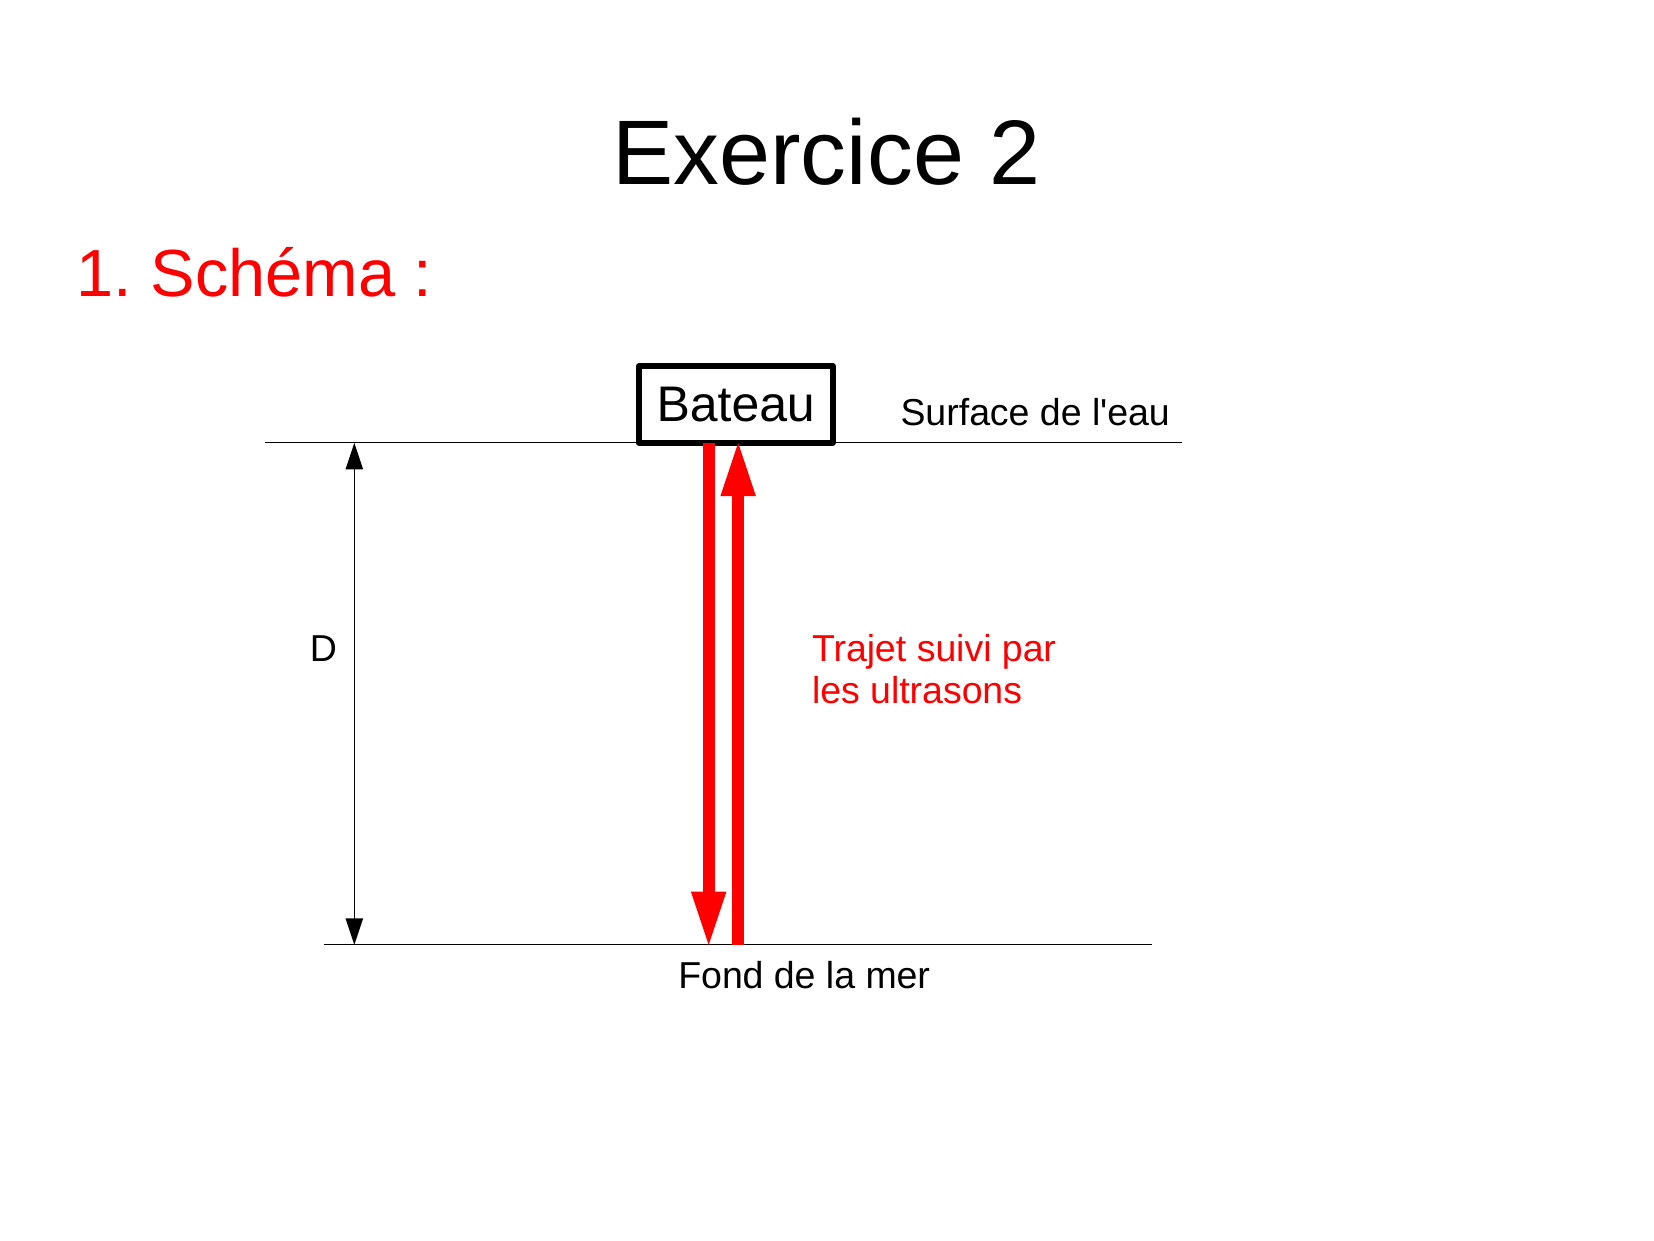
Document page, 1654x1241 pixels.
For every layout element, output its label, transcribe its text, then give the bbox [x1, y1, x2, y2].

text_box Bateau [638, 366, 833, 442]
list 1. Schéma : [76, 236, 1565, 1055]
text_box Surface de l'eau [885, 383, 1185, 441]
text_box Trajet suivi par les ultrasons [797, 620, 1093, 719]
text_box D [295, 620, 352, 680]
title Exercice 2 [82, 49, 1571, 257]
text_box Fond de la mer [663, 947, 945, 1004]
